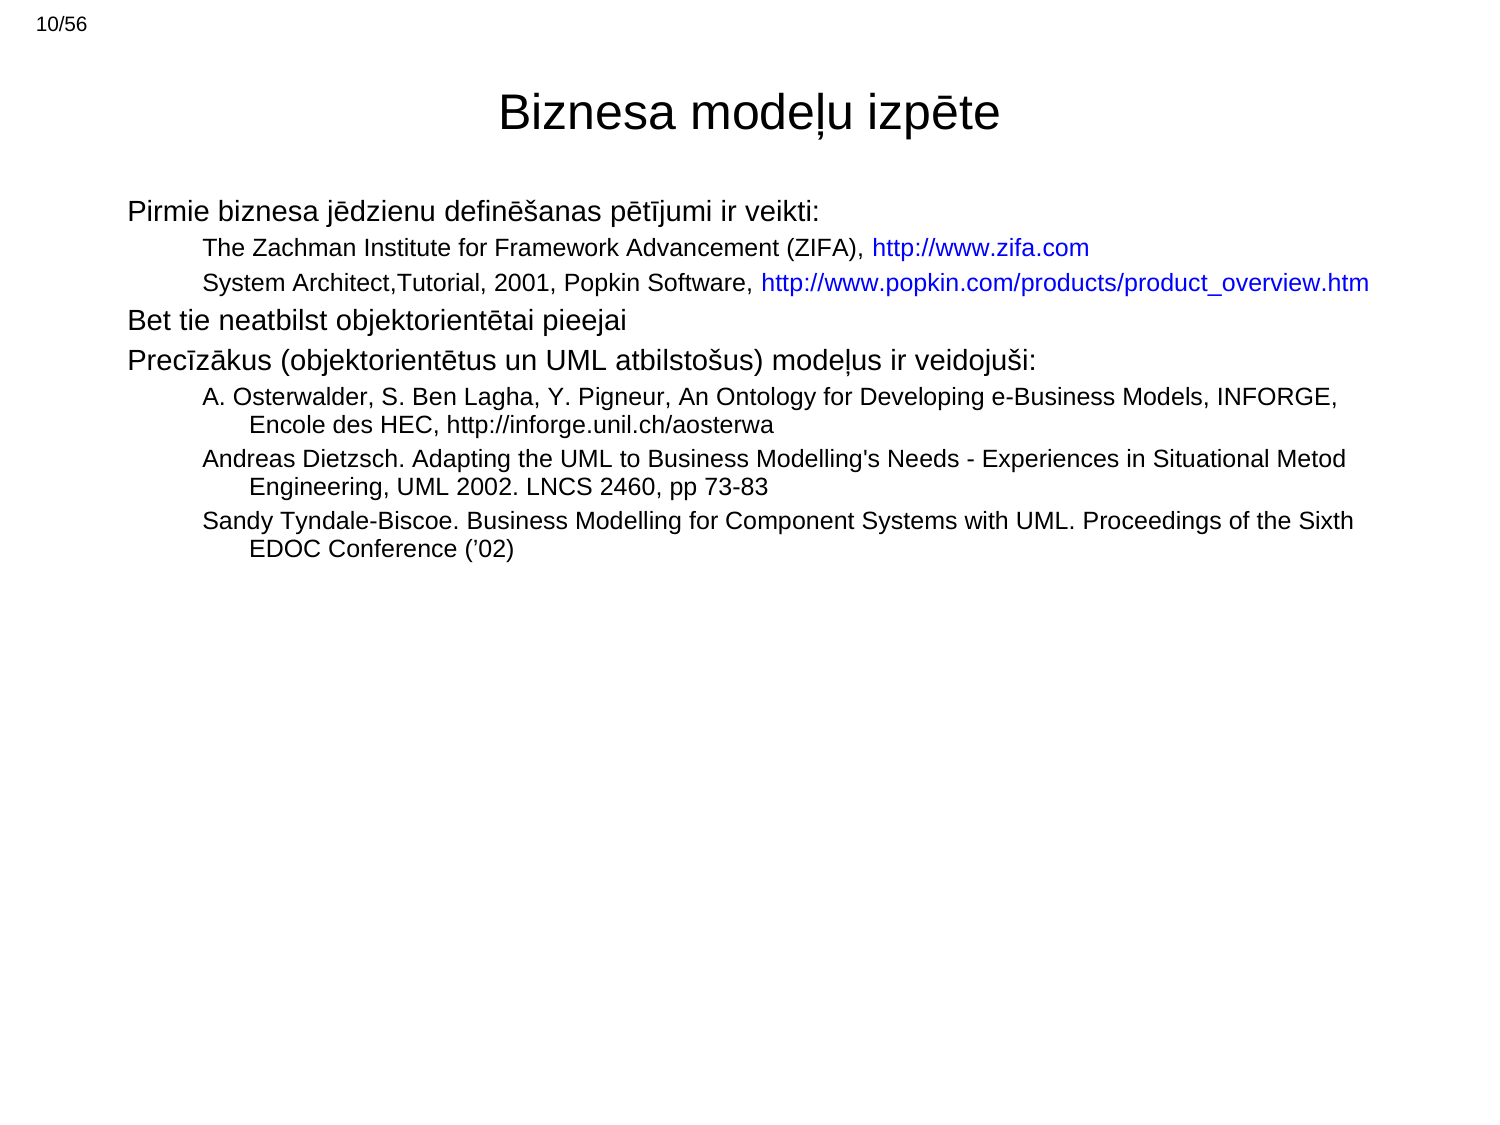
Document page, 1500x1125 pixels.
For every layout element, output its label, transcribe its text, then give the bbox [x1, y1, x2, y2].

list Pirmie biznesa jēdzienu definēšanas pētījumi ir veikti: The Zachman Institute for Framework Advancement (ZIFA), http://www.zifa.com System Architect,Tutorial, 2001, Popkin Software, http://www.popkin.com/products/product_overview.htm Bet tie neatbilst objektorientētai pieejai Precīzākus (objektorientētus un UML atbilstošus) modeļus ir veidojuši: A. Osterwalder, S. Ben Lagha, Y. Pigneur, An Ontology for Developing e-Business Models, INFORGE, Encole des HEC, http://inforge.unil.ch/aosterwa Andreas Dietzsch. Adapting the UML to Business Modelling's Needs - Experiences in Situational Metod Engineering, UML 2002. LNCS 2460, pp 73-83 Sandy Tyndale-Biscoe. Business Modelling for Component Systems with UML. Proceedings of the Sixth EDOC Conference (’02) [112, 187, 1388, 1001]
title Biznesa modeļu izpēte [112, 62, 1388, 163]
